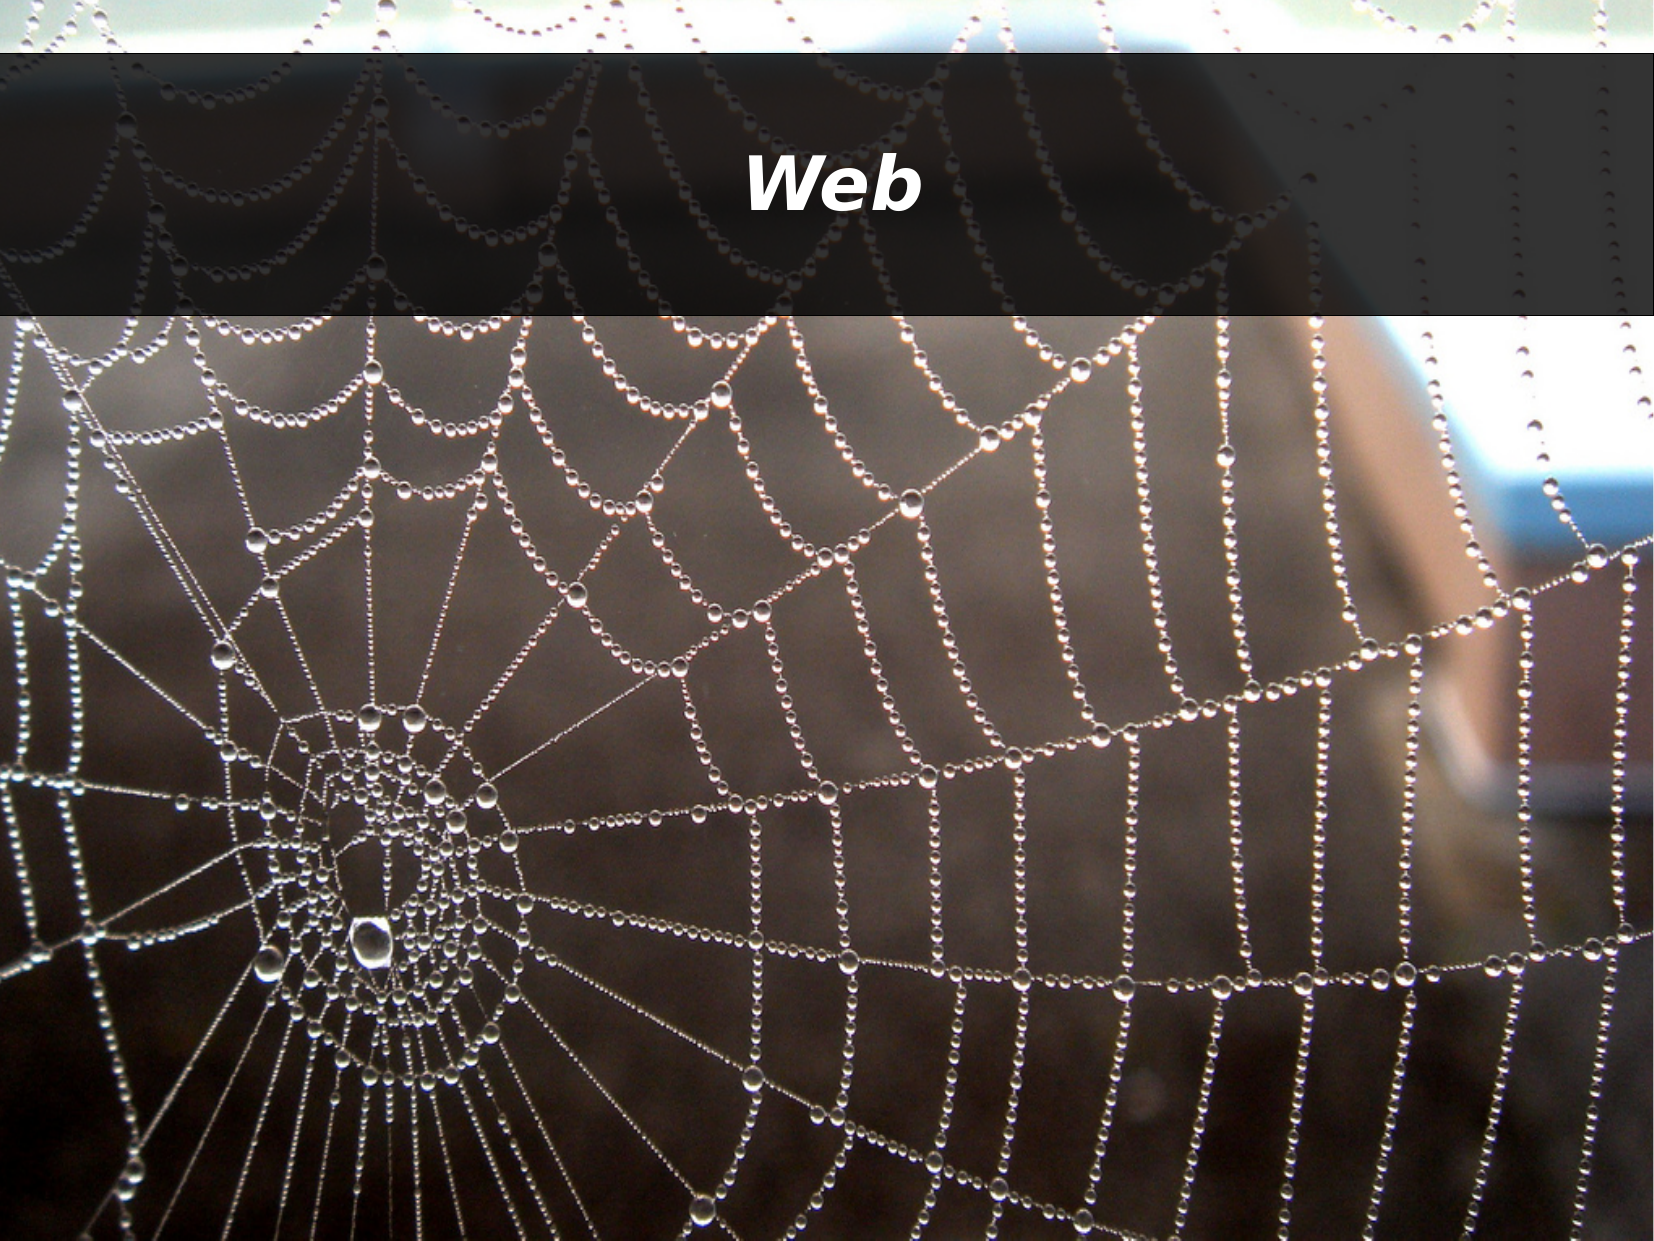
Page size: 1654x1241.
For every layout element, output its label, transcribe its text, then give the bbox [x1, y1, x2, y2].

picture [0, 0, 1654, 53]
text_box Web [0, 53, 1654, 316]
picture [0, 316, 1654, 1241]
